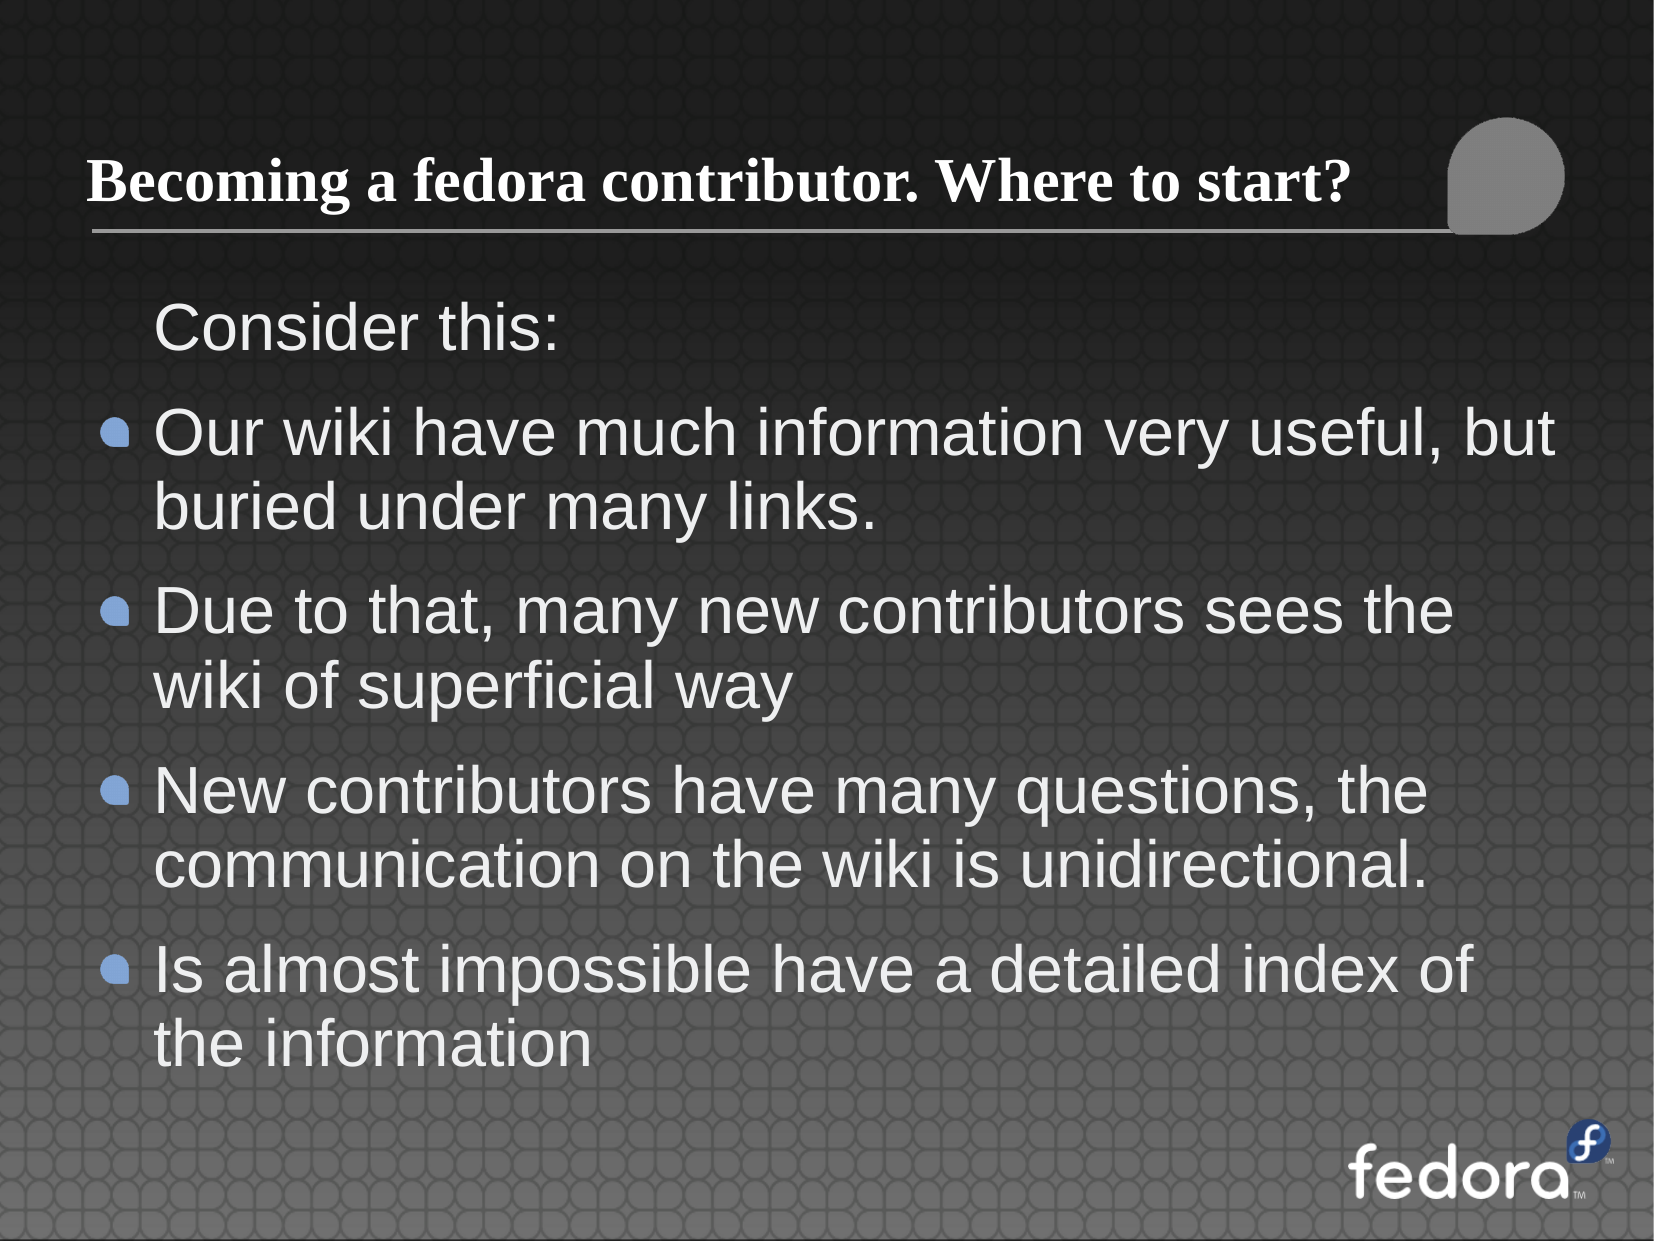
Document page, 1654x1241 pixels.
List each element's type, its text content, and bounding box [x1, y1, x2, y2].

title Becoming a fedora contributor. Where to start? [86, 112, 1576, 249]
picture [0, 0, 1654, 1241]
list Consider this: Our wiki have much information very useful, but buried under many links. Due to that, many new contributors sees the wiki of superficial way New contributors have many questions, the communication on the wiki is unidirectional. Is almost impossible have a detailed index of the information [82, 290, 1571, 1082]
